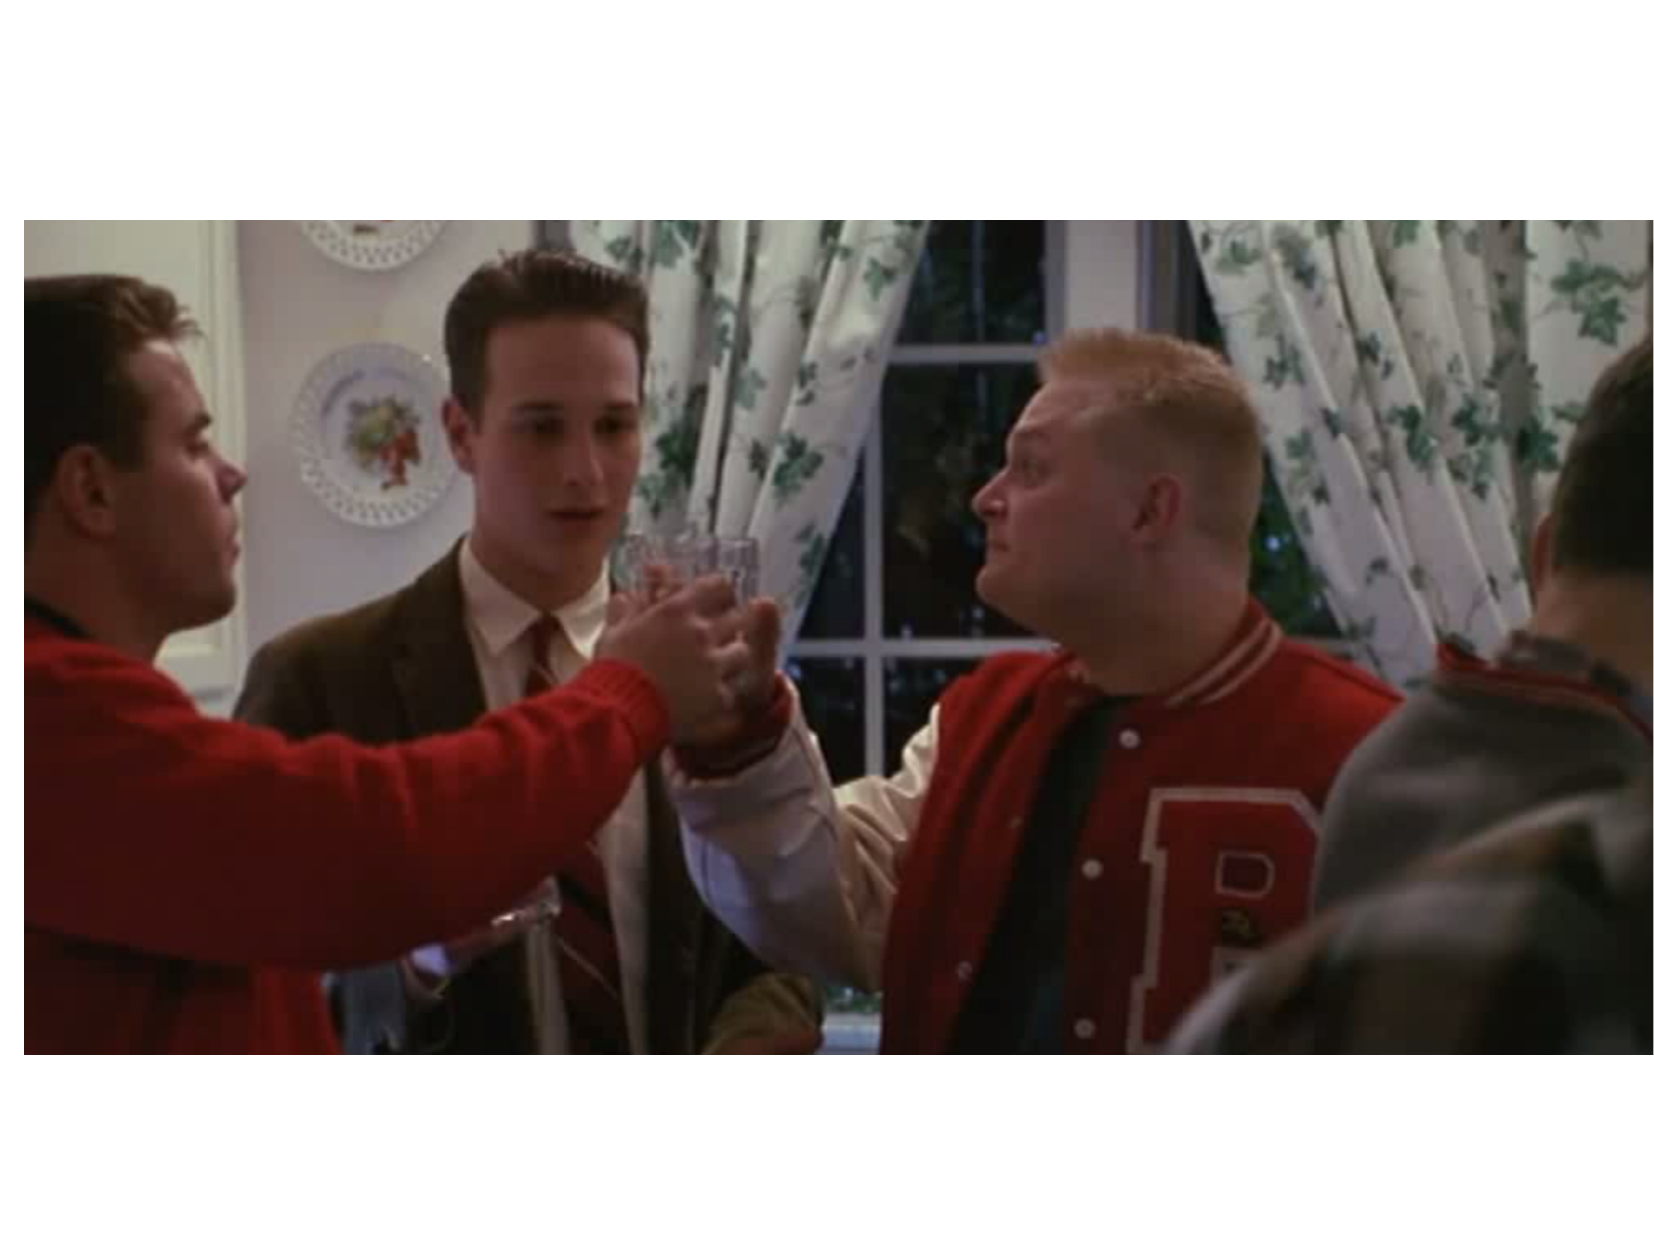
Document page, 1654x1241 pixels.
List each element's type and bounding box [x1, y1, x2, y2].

picture [24, 220, 1654, 1055]
